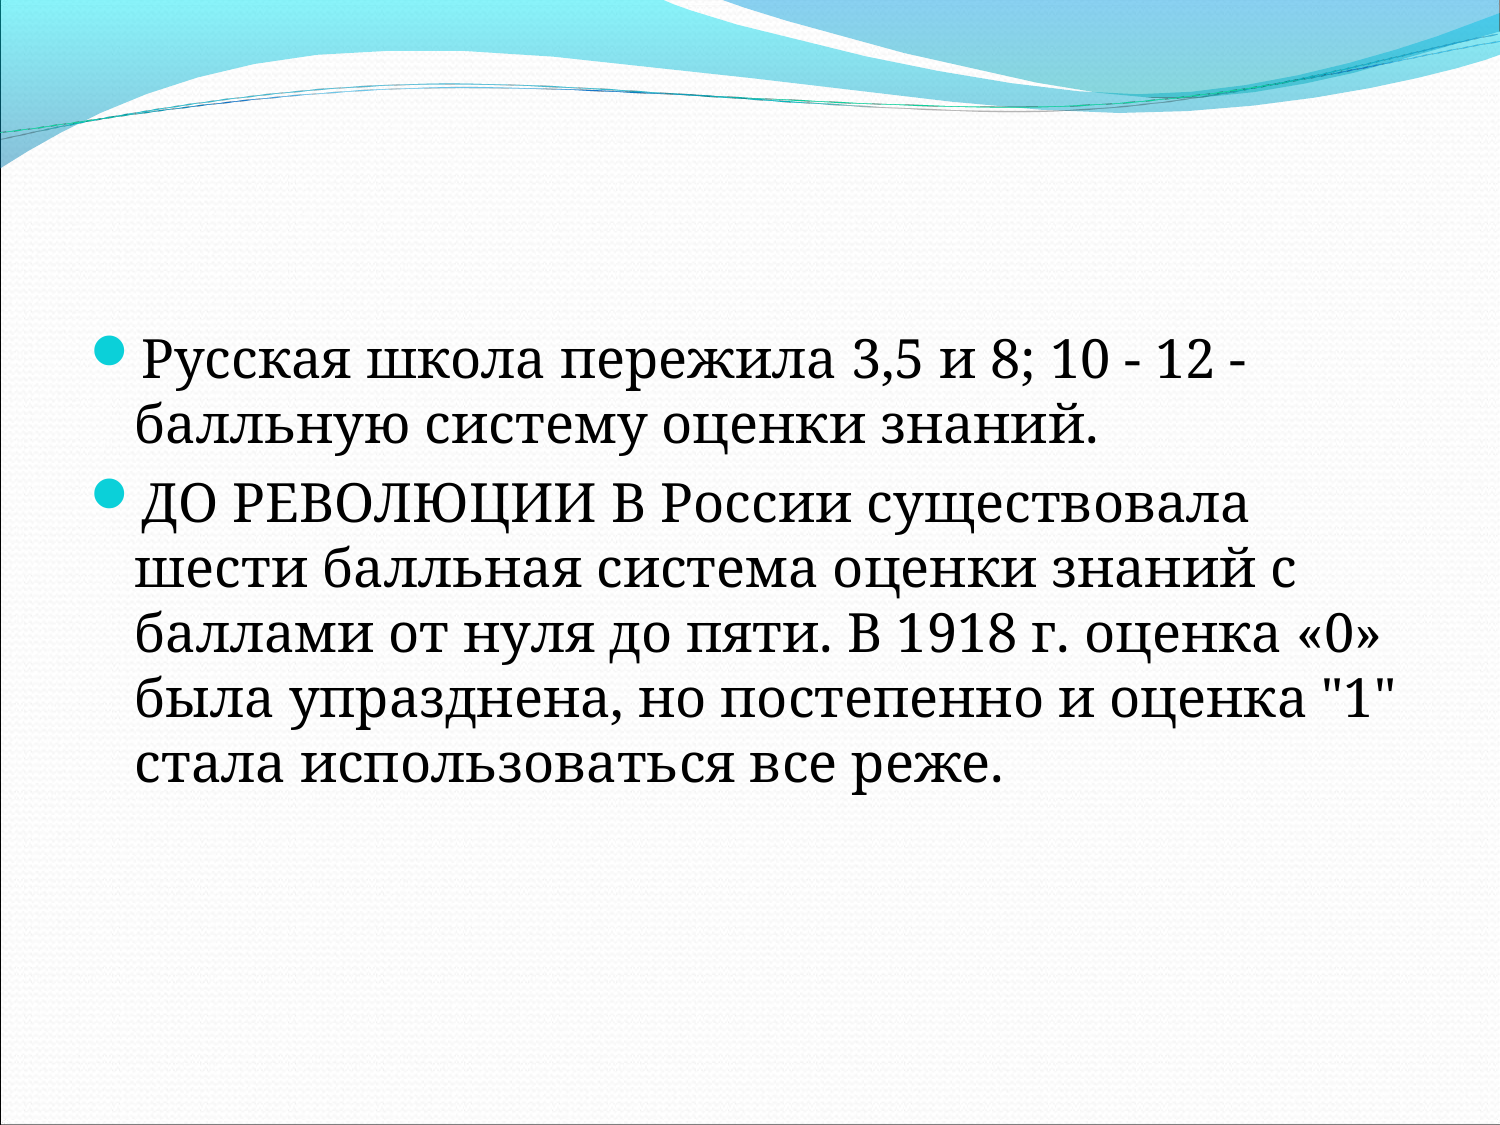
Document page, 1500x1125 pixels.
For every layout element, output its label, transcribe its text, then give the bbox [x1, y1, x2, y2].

picture [0, 0, 1500, 1125]
list Русская школа пережила 3,5 и 8; 10 - 12 - балльную систему оценки знаний. ДО РЕВОЛЮЦИИ В России существовала шести балльная система оценки знаний с баллами от нуля до пяти. В 1918 г. оценка «0» была упразднена, но постепенно и оценка "1" стала использоваться все реже. [75, 317, 1426, 1038]
